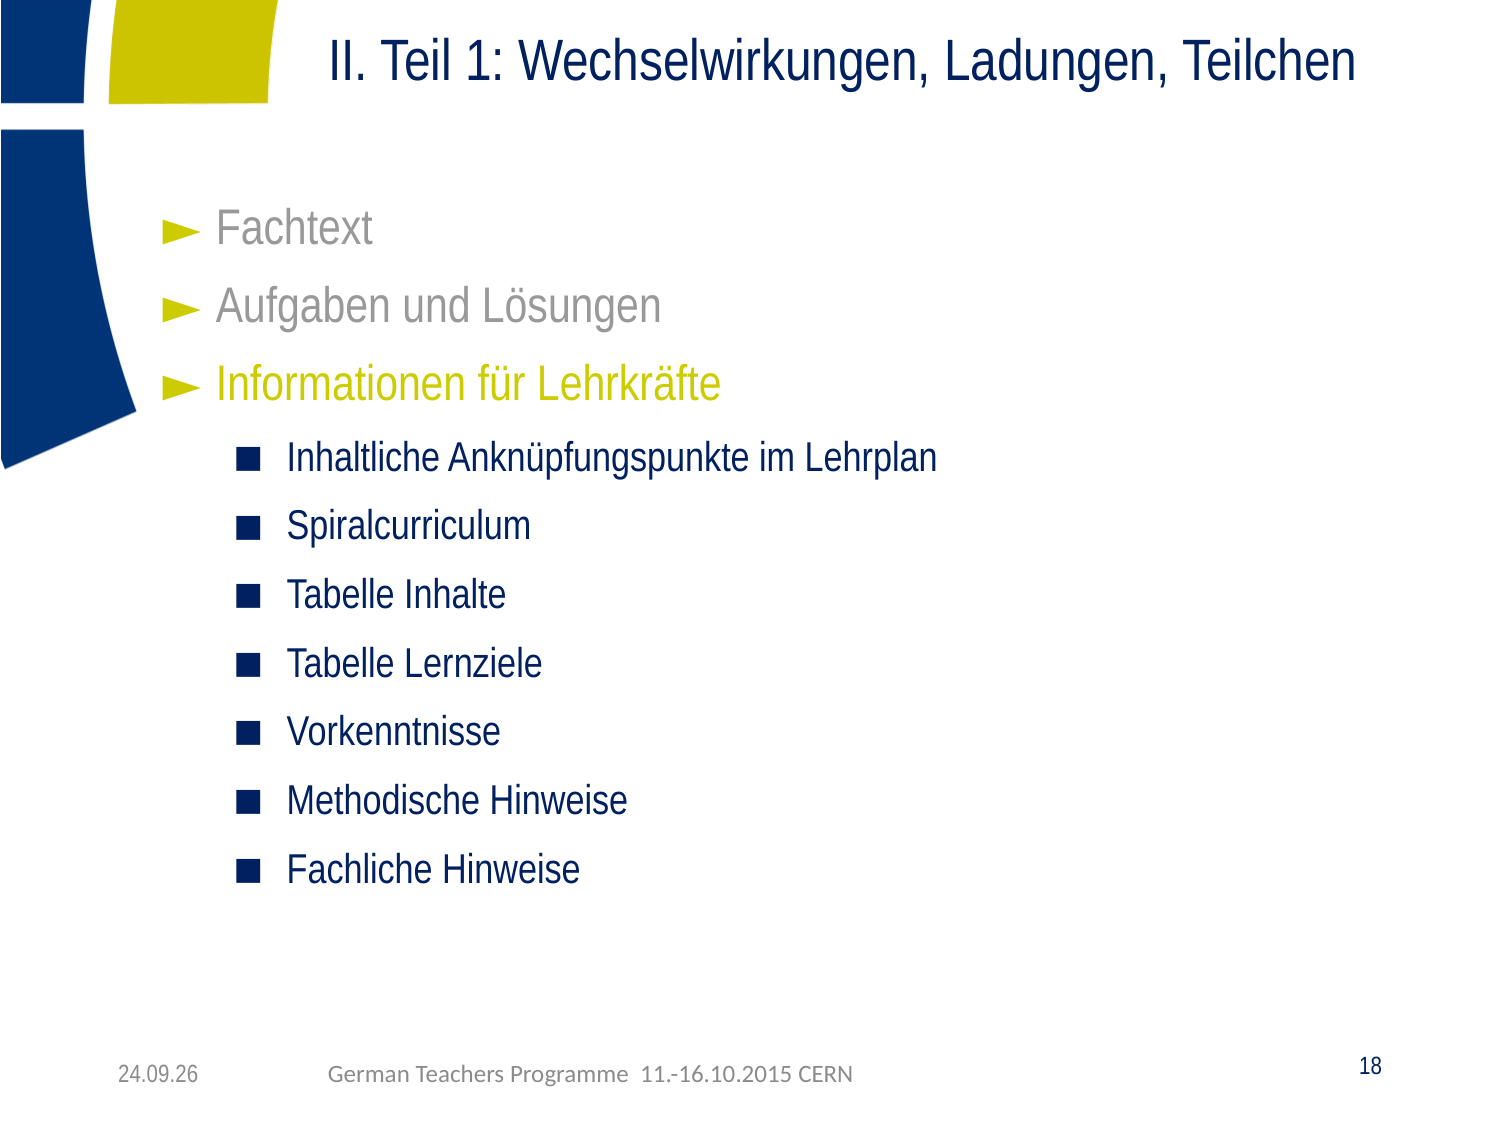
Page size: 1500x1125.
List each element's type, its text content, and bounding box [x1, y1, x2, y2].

footer German Teachers Programme 11.-16.10.2015 CERN [312, 1042, 987, 1103]
slide_number <Foliennummer> [1059, 1042, 1397, 1103]
title II. Teil 1: Wechselwirkungen, Ladungen, Teilchen [313, 0, 1400, 114]
picture [0, 0, 1500, 1125]
slide_number 14.10.15 [103, 1042, 290, 1103]
picture [386, 804, 395, 811]
picture [367, 804, 376, 812]
list Fachtext Aufgaben und Lösungen Informationen für Lehrkräfte Inhaltliche Anknüpfungspunkte im Lehrplan Spiralcurriculum Tabelle Inhalte Tabelle Lernziele Vorkenntnisse Methodische Hinweise Fachliche Hinweise [129, 113, 1367, 804]
